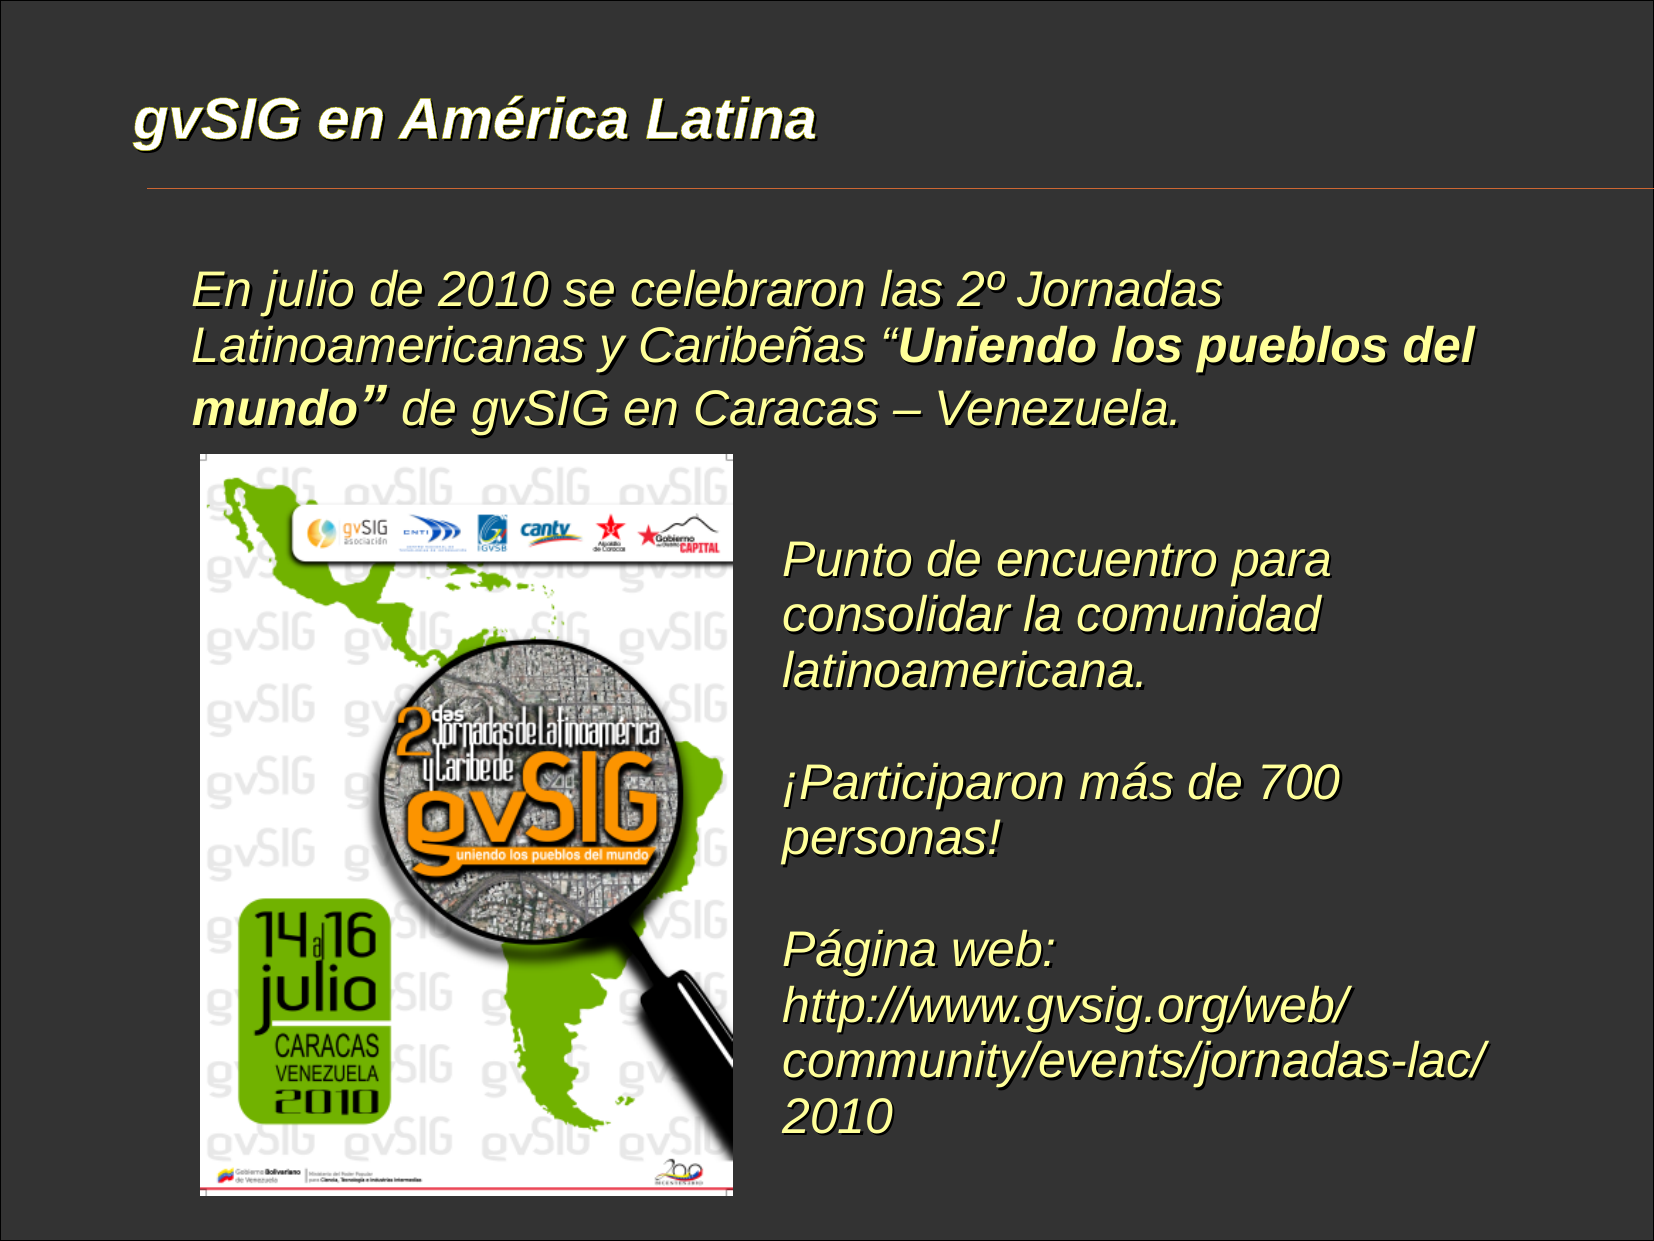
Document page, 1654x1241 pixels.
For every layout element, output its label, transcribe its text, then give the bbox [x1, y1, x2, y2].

text_box En julio de 2010 se celebraron las 2º Jornadas Latinoamericanas y Caribeñas “Uniendo los pueblos del mundo” de gvSIG en Caracas – Venezuela. [177, 254, 1506, 446]
text_box Punto de encuentro para consolidar la comunidad latinoamericana. ¡Participaron más de 700 personas! Página web: http://www.gvsig.org/web/community/events/jornadas-lac/2010 [767, 523, 1536, 1096]
picture [200, 454, 733, 1196]
text_box gvSIG en América Latina [118, 78, 1536, 169]
text_box [0, 0, 1654, 1241]
